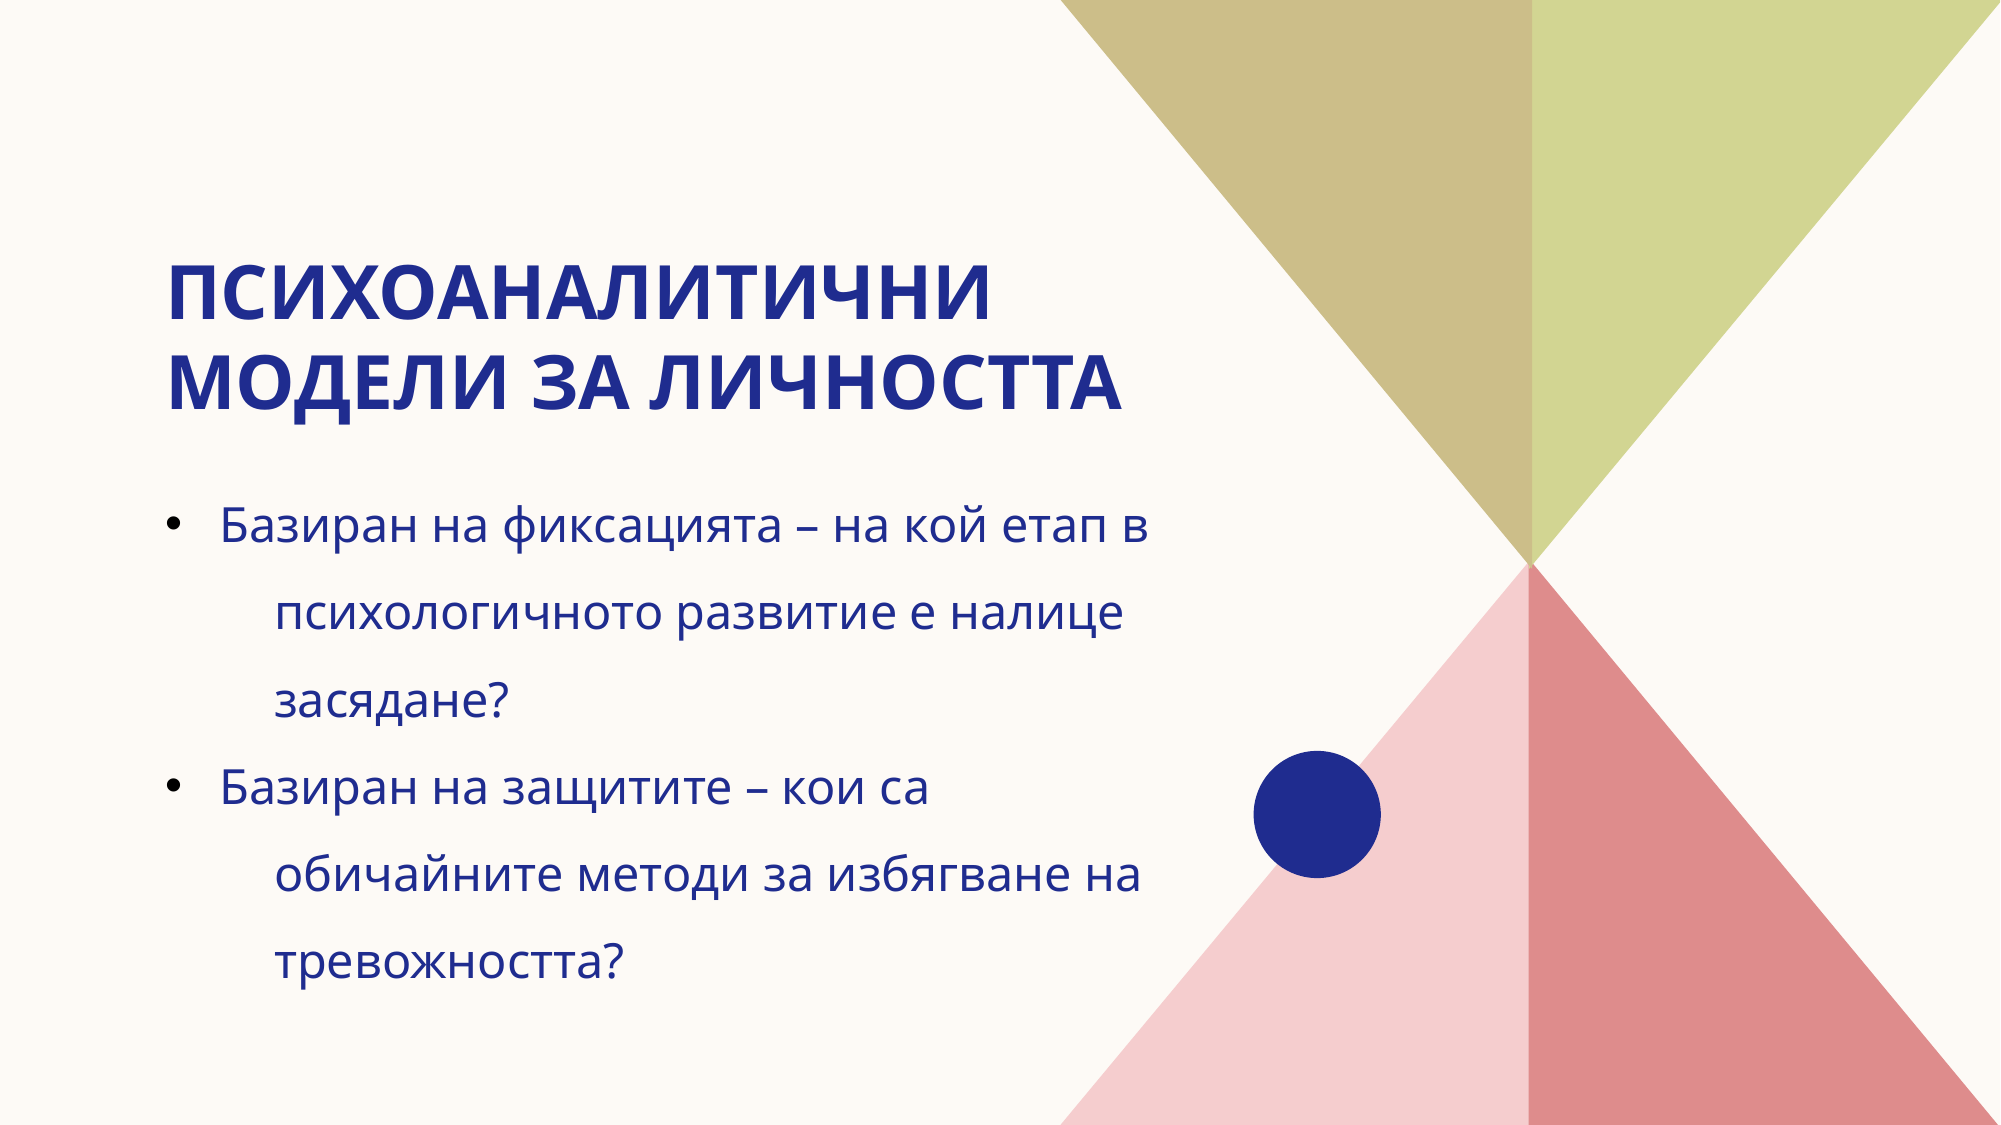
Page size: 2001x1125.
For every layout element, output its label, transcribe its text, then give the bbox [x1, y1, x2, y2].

list Базиран на фиксацията – на кой етап в психологичното развитие е налице засядане? Базиран на защитите – кои са обичайните методи за избягване на тревожността? [150, 464, 1231, 992]
title Психоаналитични модели за личността [150, 173, 1231, 425]
